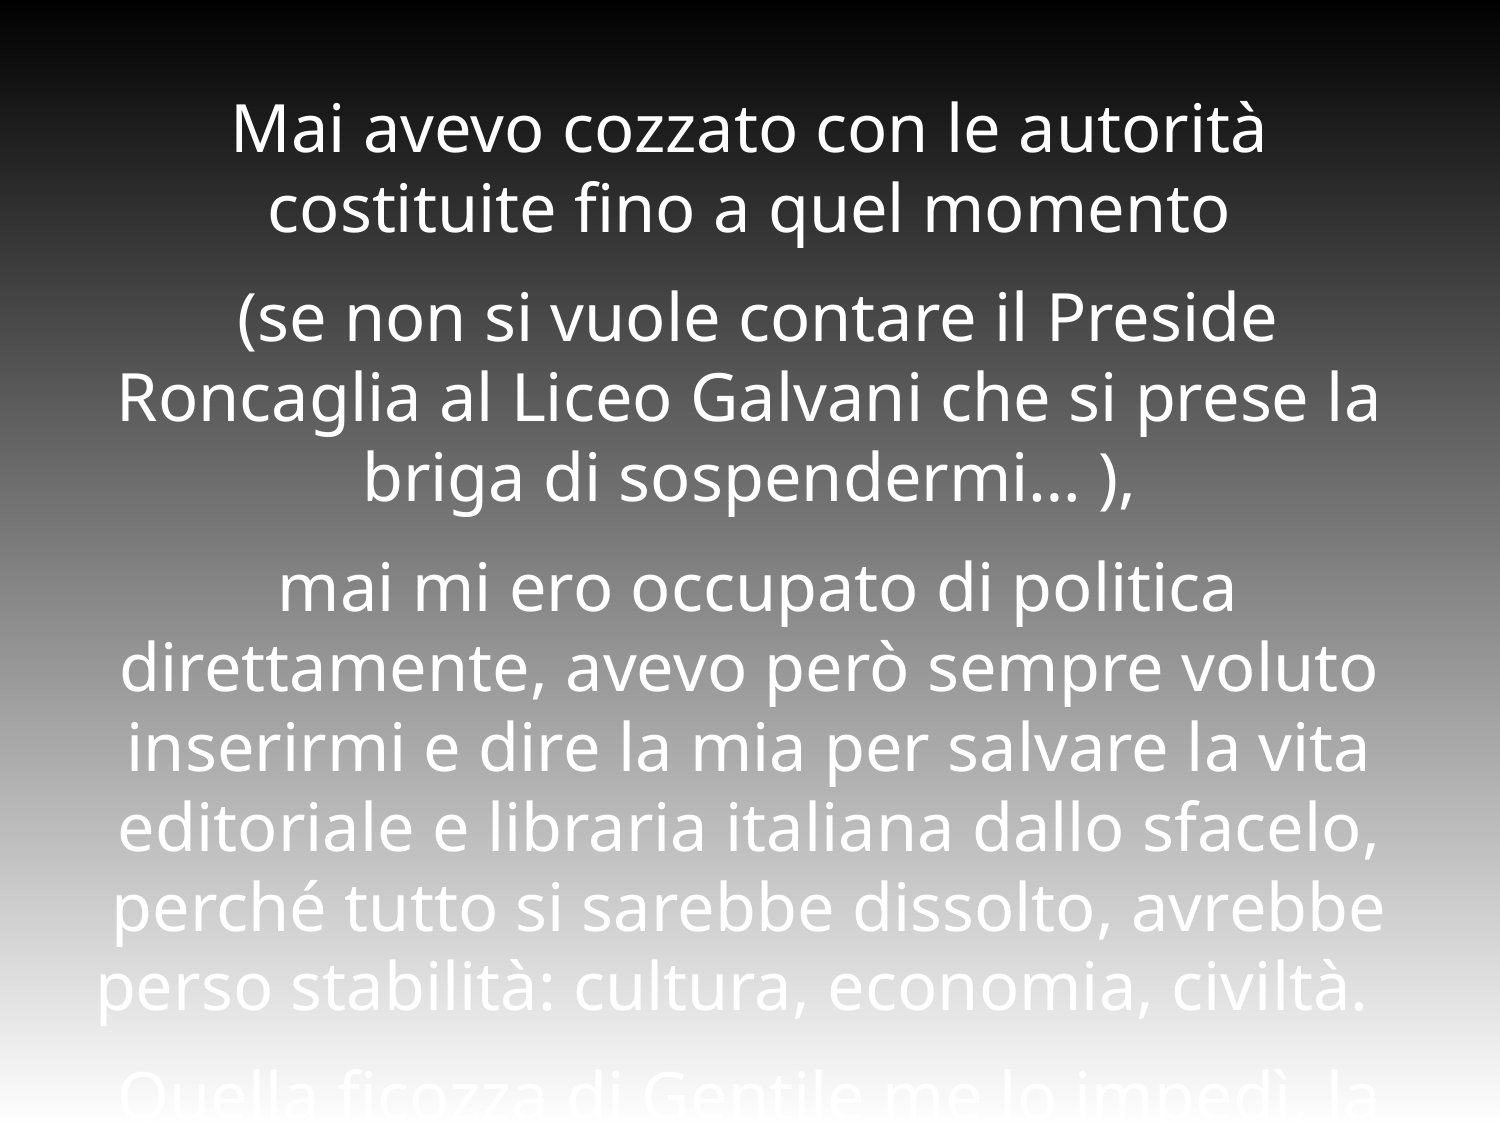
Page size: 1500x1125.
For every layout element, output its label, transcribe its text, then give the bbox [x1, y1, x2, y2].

list Mai avevo cozzato con le autorità costituite fino a quel momento (se non si vuole contare il Preside Roncaglia al Liceo Galvani che si prese la briga di sospendermi… ), mai mi ero occupato di politica direttamente, avevo però sempre voluto inserirmi e dire la mia per salvare la vita editoriale e libraria italiana dallo sfacelo, perché tutto si sarebbe dissolto, avrebbe perso stabilità: cultura, economia, civiltà. Quella ficozza di Gentile me lo impedì, la fascistizzazione delle istituzioni era incominciata, la cittadella della Cultura era stata espugnata. [75, 78, 1425, 1094]
